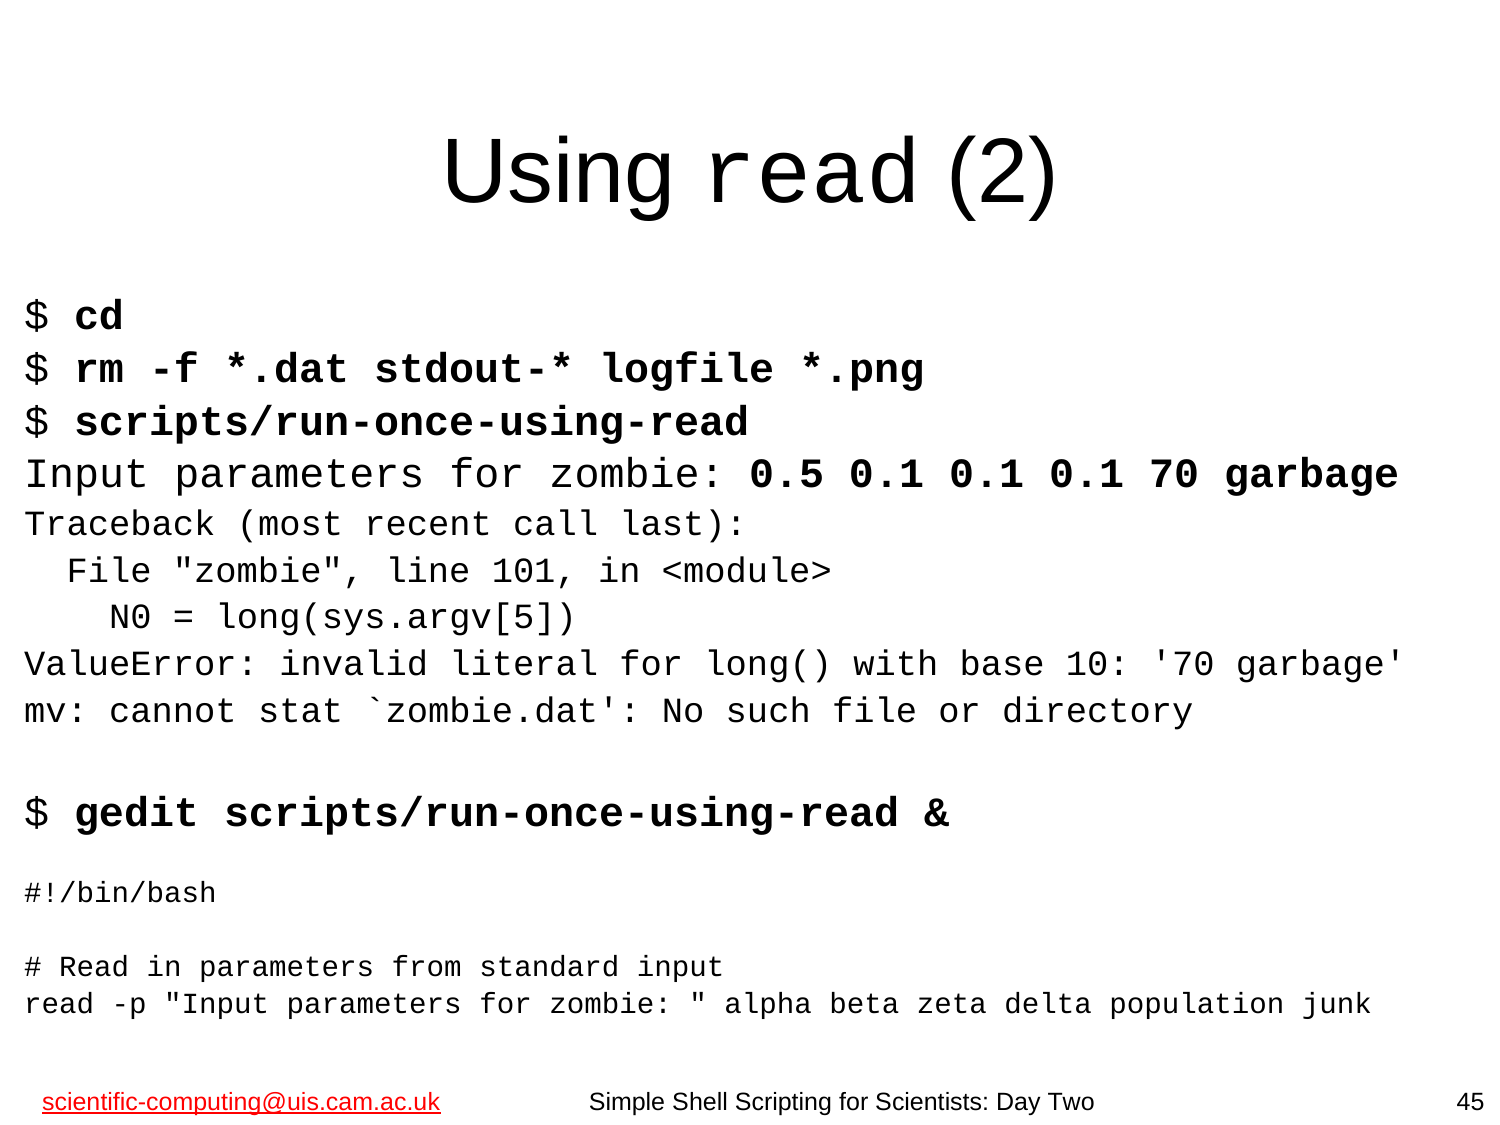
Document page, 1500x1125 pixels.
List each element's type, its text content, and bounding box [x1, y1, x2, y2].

title Using read (2) [112, 112, 1388, 238]
list $ cd $ rm -f *.dat stdout-* logfile *.png $ scripts/run-once-using-read Input parameters for zombie: 0.5 0.1 0.1 0.1 70 garbage Traceback (most recent call last): File "zombie", line 101, in <module> N0 = long(sys.argv[5]) ValueError: invalid literal for long() with base 10: '70 garbage' mv: cannot stat `zombie.dat': No such file or directory $ gedit scripts/run-once-using-read & #!/bin/bash # Read in parameters from standard input read -p "Input parameters for zombie: " alpha beta zeta delta population junk [9, 287, 1491, 1033]
